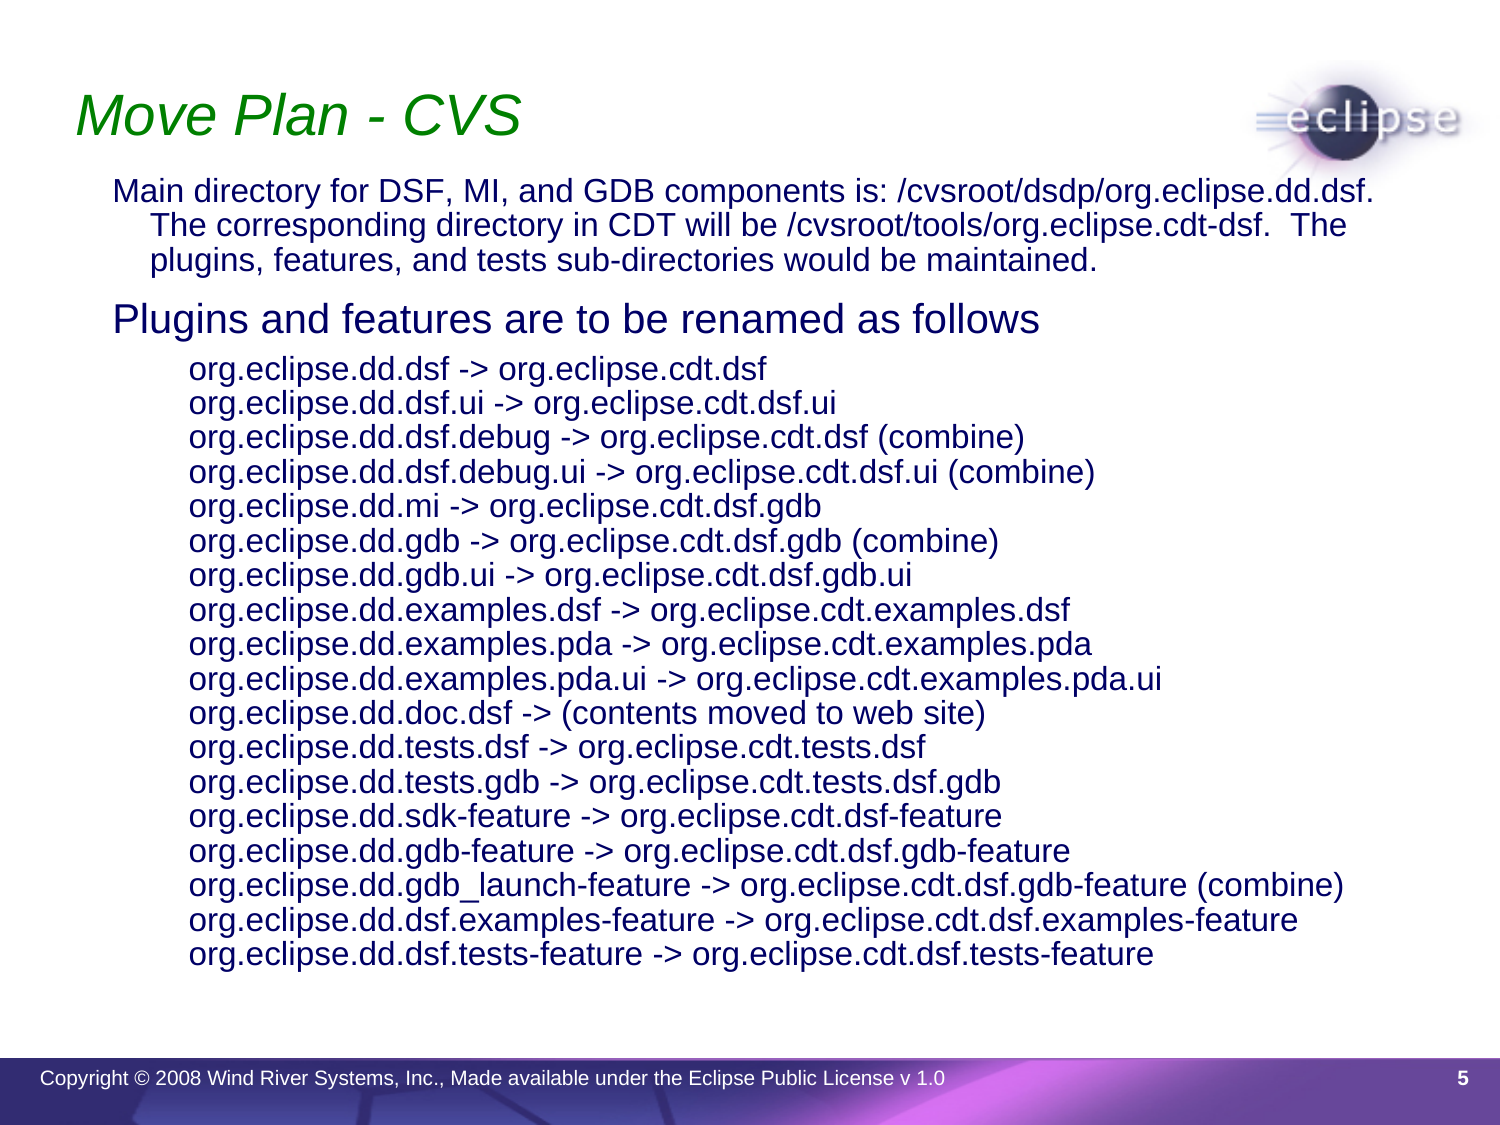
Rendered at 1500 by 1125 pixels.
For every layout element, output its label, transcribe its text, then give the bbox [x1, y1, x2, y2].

picture [1222, 60, 1500, 191]
title Move Plan - CVS [75, 62, 1271, 175]
picture [0, 1058, 1500, 1125]
list Main directory for DSF, MI, and GDB components is: /cvsroot/dsdp/org.eclipse.dd.dsf. The corresponding directory in CDT will be /cvsroot/tools/org.eclipse.cdt-dsf. The plugins, features, and tests sub-directories would be maintained. Plugins and features are to be renamed as follows org.eclipse.dd.dsf -> org.eclipse.cdt.dsf org.eclipse.dd.dsf.ui -> org.eclipse.cdt.dsf.ui org.eclipse.dd.dsf.debug -> org.eclipse.cdt.dsf (combine) org.eclipse.dd.dsf.debug.ui -> org.eclipse.cdt.dsf.ui (combine) org.eclipse.dd.mi -> org.eclipse.cdt.dsf.gdb org.eclipse.dd.gdb -> org.eclipse.cdt.dsf.gdb (combine) org.eclipse.dd.gdb.ui -> org.eclipse.cdt.dsf.gdb.ui org.eclipse.dd.examples.dsf -> org.eclipse.cdt.examples.dsf org.eclipse.dd.examples.pda -> org.eclipse.cdt.examples.pda org.eclipse.dd.examples.pda.ui -> org.eclipse.cdt.examples.pda.ui org.eclipse.dd.doc.dsf -> (contents moved to web site) org.eclipse.dd.tests.dsf -> org.eclipse.cdt.tests.dsf org.eclipse.dd.tests.gdb -> org.eclipse.cdt.tests.dsf.gdb org.eclipse.dd.sdk-feature -> org.eclipse.cdt.dsf-feature org.eclipse.dd.gdb-feature -> org.eclipse.cdt.dsf.gdb-feature org.eclipse.dd.gdb_launch-feature -> org.eclipse.cdt.dsf.gdb-feature (combine) org.eclipse.dd.dsf.examples-feature -> org.eclipse.cdt.dsf.examples-feature org.eclipse.dd.dsf.tests-feature -> org.eclipse.cdt.dsf.tests-feature [112, 174, 1388, 1010]
